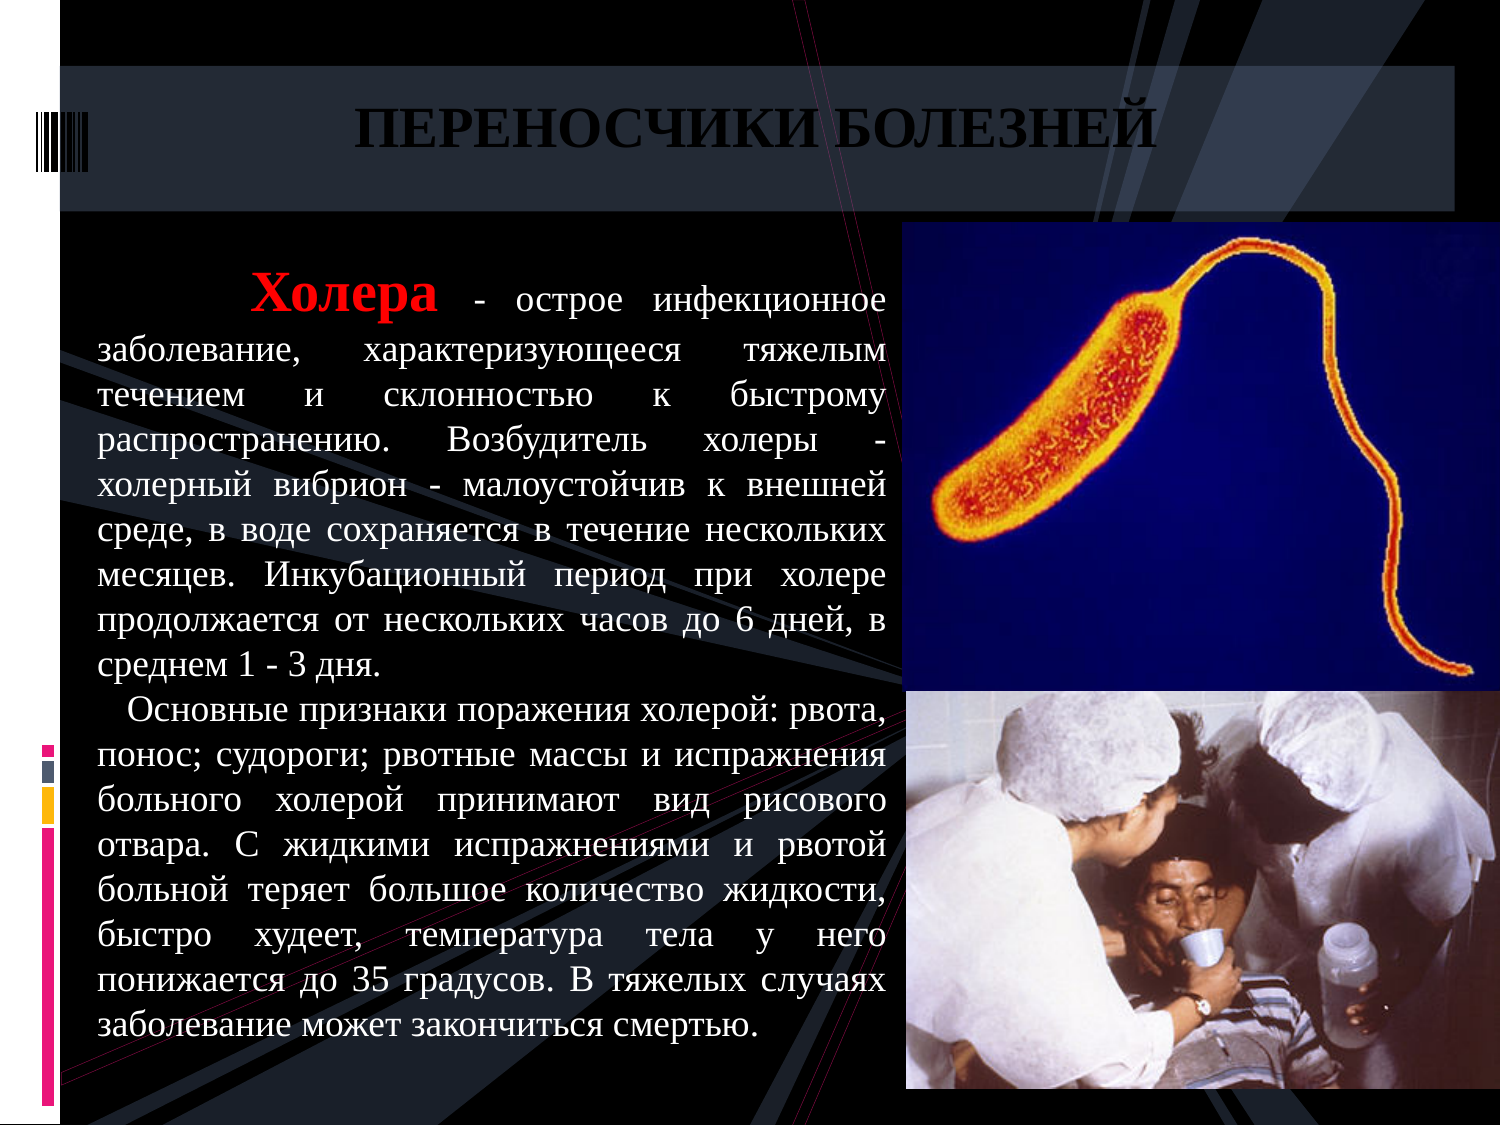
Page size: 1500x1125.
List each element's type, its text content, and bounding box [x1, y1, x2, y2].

picture [902, 222, 1500, 1089]
text_box переносчики болезней [59, 82, 1453, 167]
text_box Холера - острое инфекционное заболевание, характеризующееся тяжелым течением и склонностью к быстрому распространению. Возбудитель холеры - холерный вибрион - малоустойчив к внешней среде, в воде сохраняется в течение нескольких месяцев. Инкубационный период при холере продолжается от нескольких часов до 6 дней, в среднем 1 - 3 дня. Основные признаки поражения холерой: рвота, понос; судороги; рвотные массы и испражнения больного холерой принимают вид рисового отвара. С жидкими испражнениями и рвотой больной теряет большое количество жидкости, быстро худеет, температура тела у него понижается до 35 градусов. В тяжелых случаях заболевание может закончиться смертью. [82, 246, 903, 1105]
